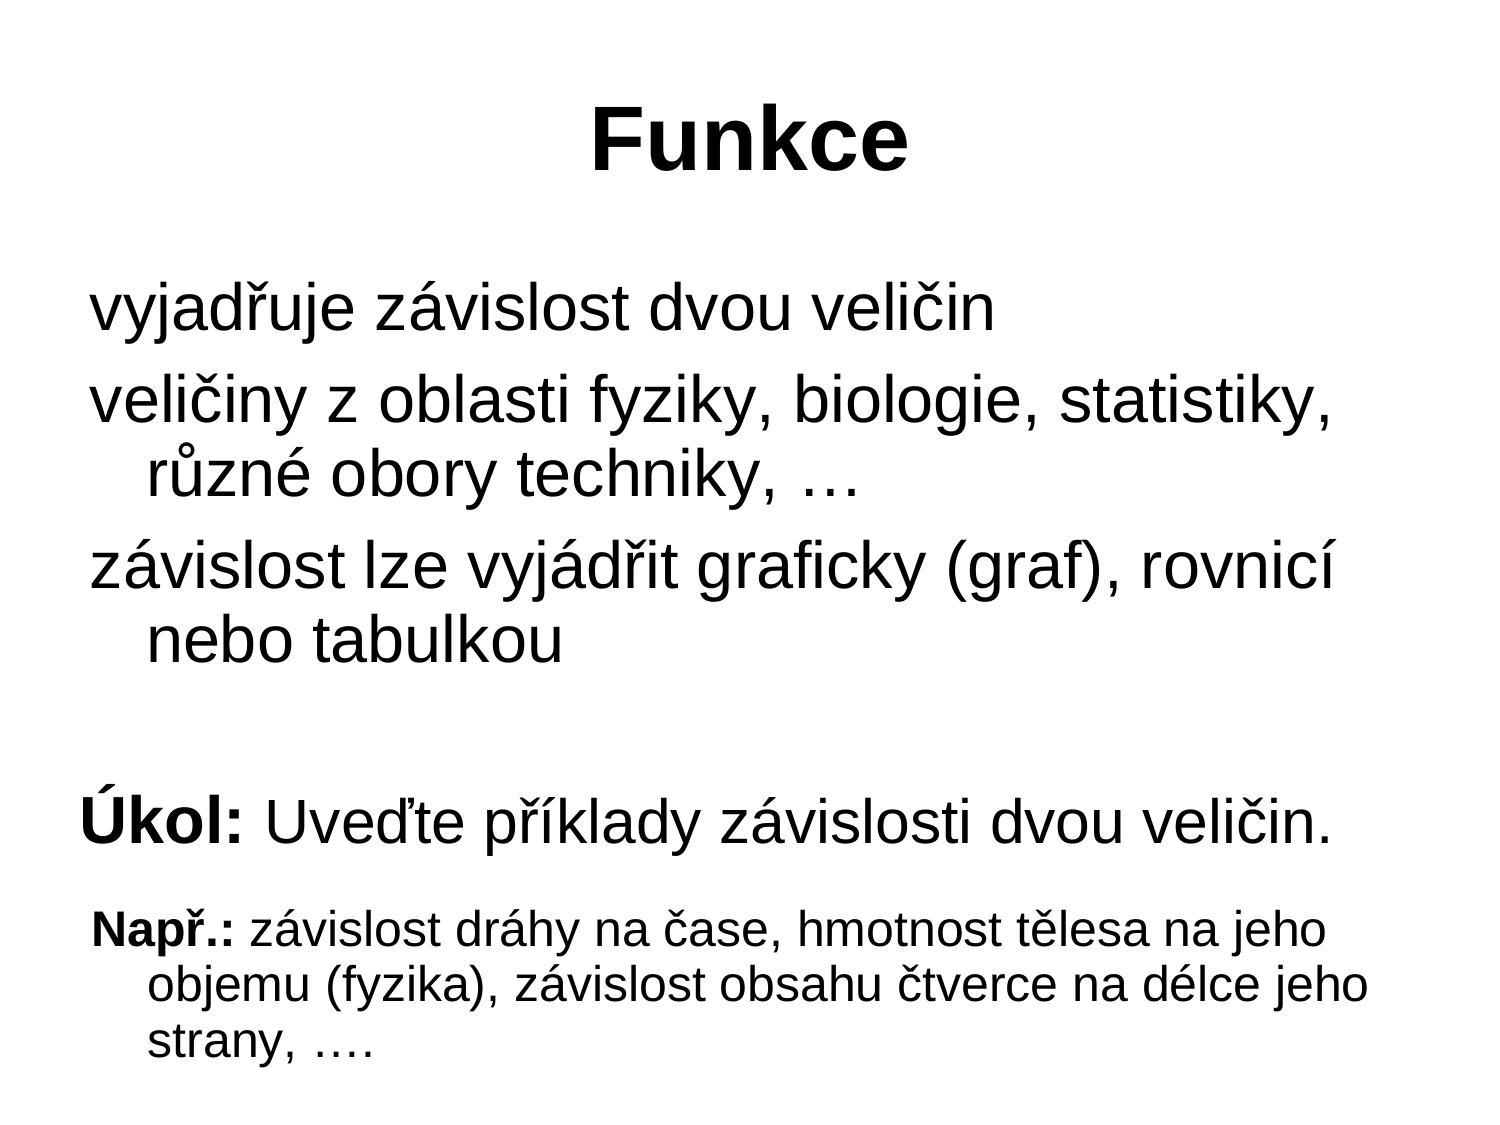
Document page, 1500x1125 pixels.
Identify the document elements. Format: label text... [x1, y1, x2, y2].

title Funkce [75, 45, 1426, 233]
text_box Úkol: Uveďte příklady závislosti dvou veličin. [64, 774, 1412, 882]
list vyjadřuje závislost dvou veličin veličiny z oblasti fyziky, biologie, statistiky, různé obory techniky, … závislost lze vyjádřit graficky (graf), rovnicí nebo tabulkou [75, 262, 1426, 717]
text_box Např.: závislost dráhy na čase, hmotnost tělesa na jeho objemu (fyzika), závislost obsahu čtverce na délce jeho strany, …. [76, 893, 1424, 1083]
